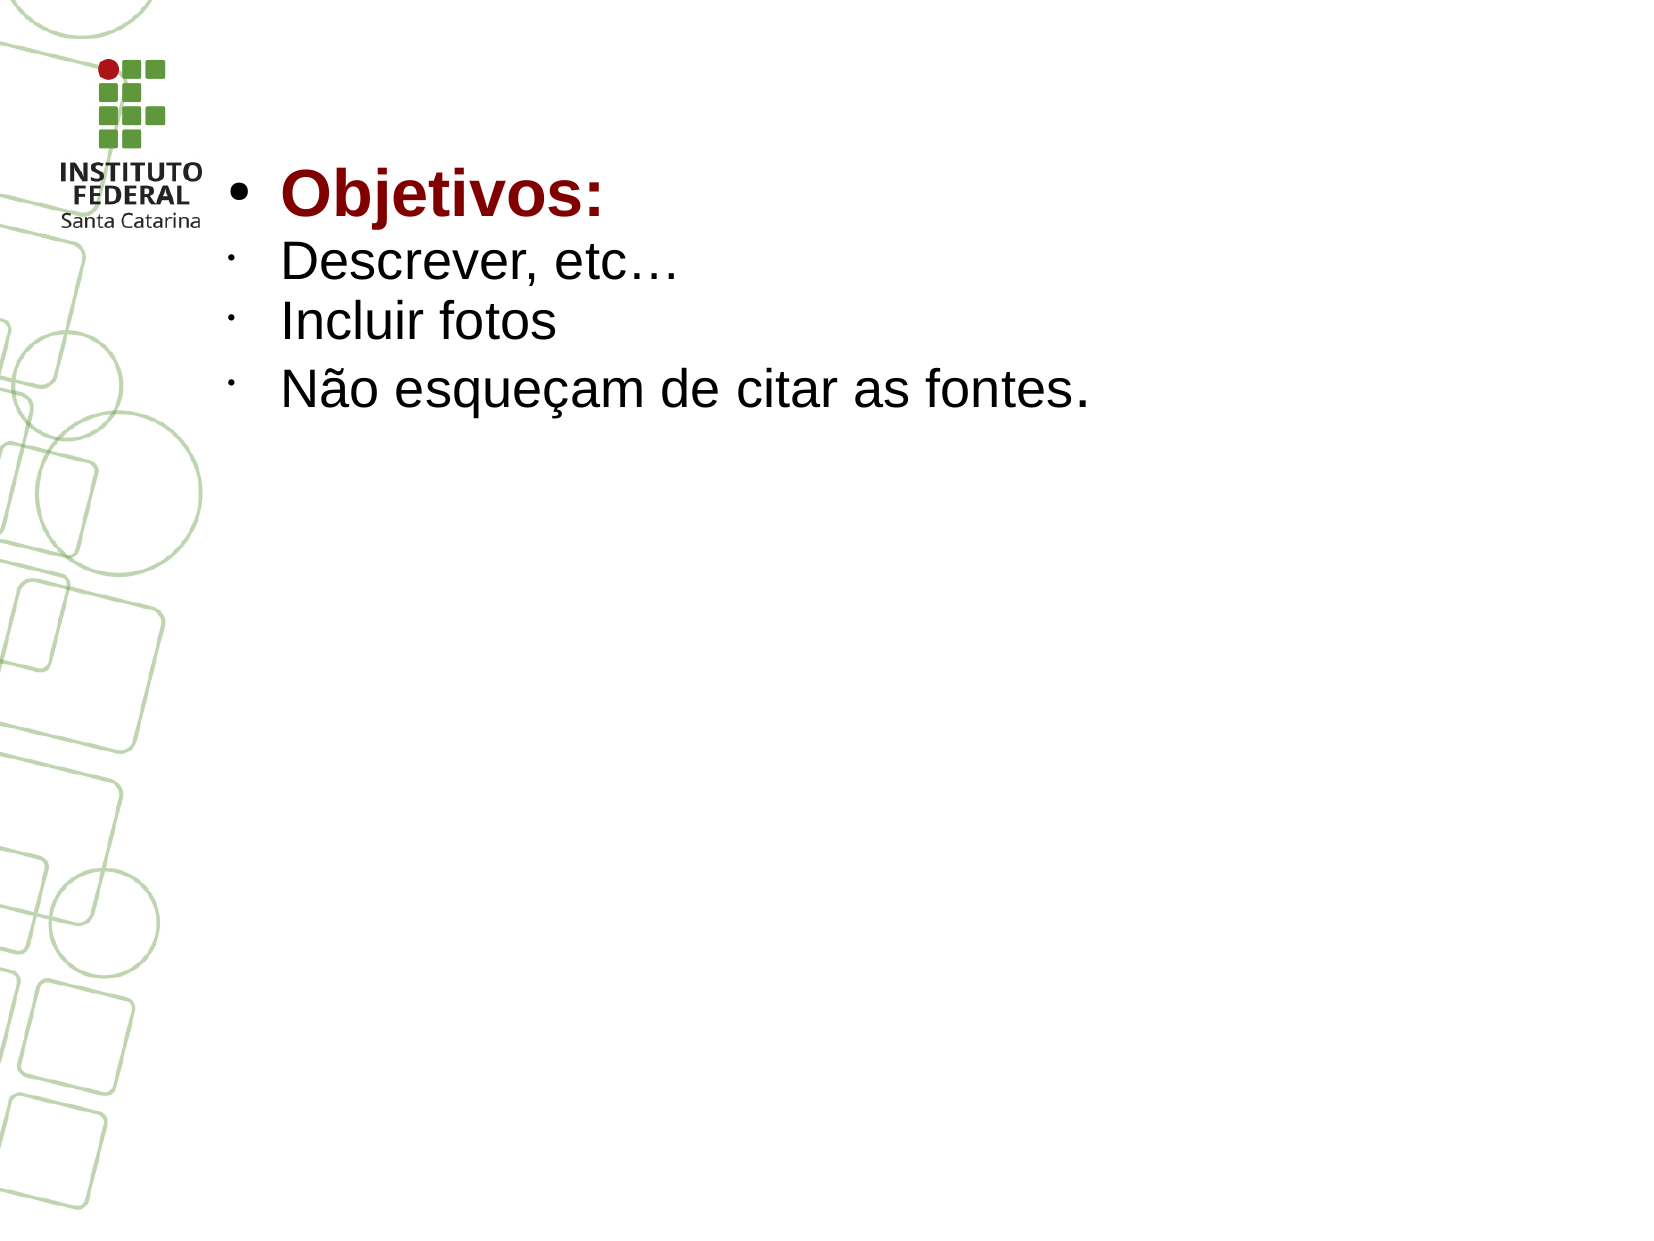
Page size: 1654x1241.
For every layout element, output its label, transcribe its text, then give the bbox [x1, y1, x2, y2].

picture [0, 0, 1654, 1241]
text_box Objetivos: Descrever, etc… Incluir fotos Não esqueçam de citar as fontes. [194, 148, 1546, 534]
